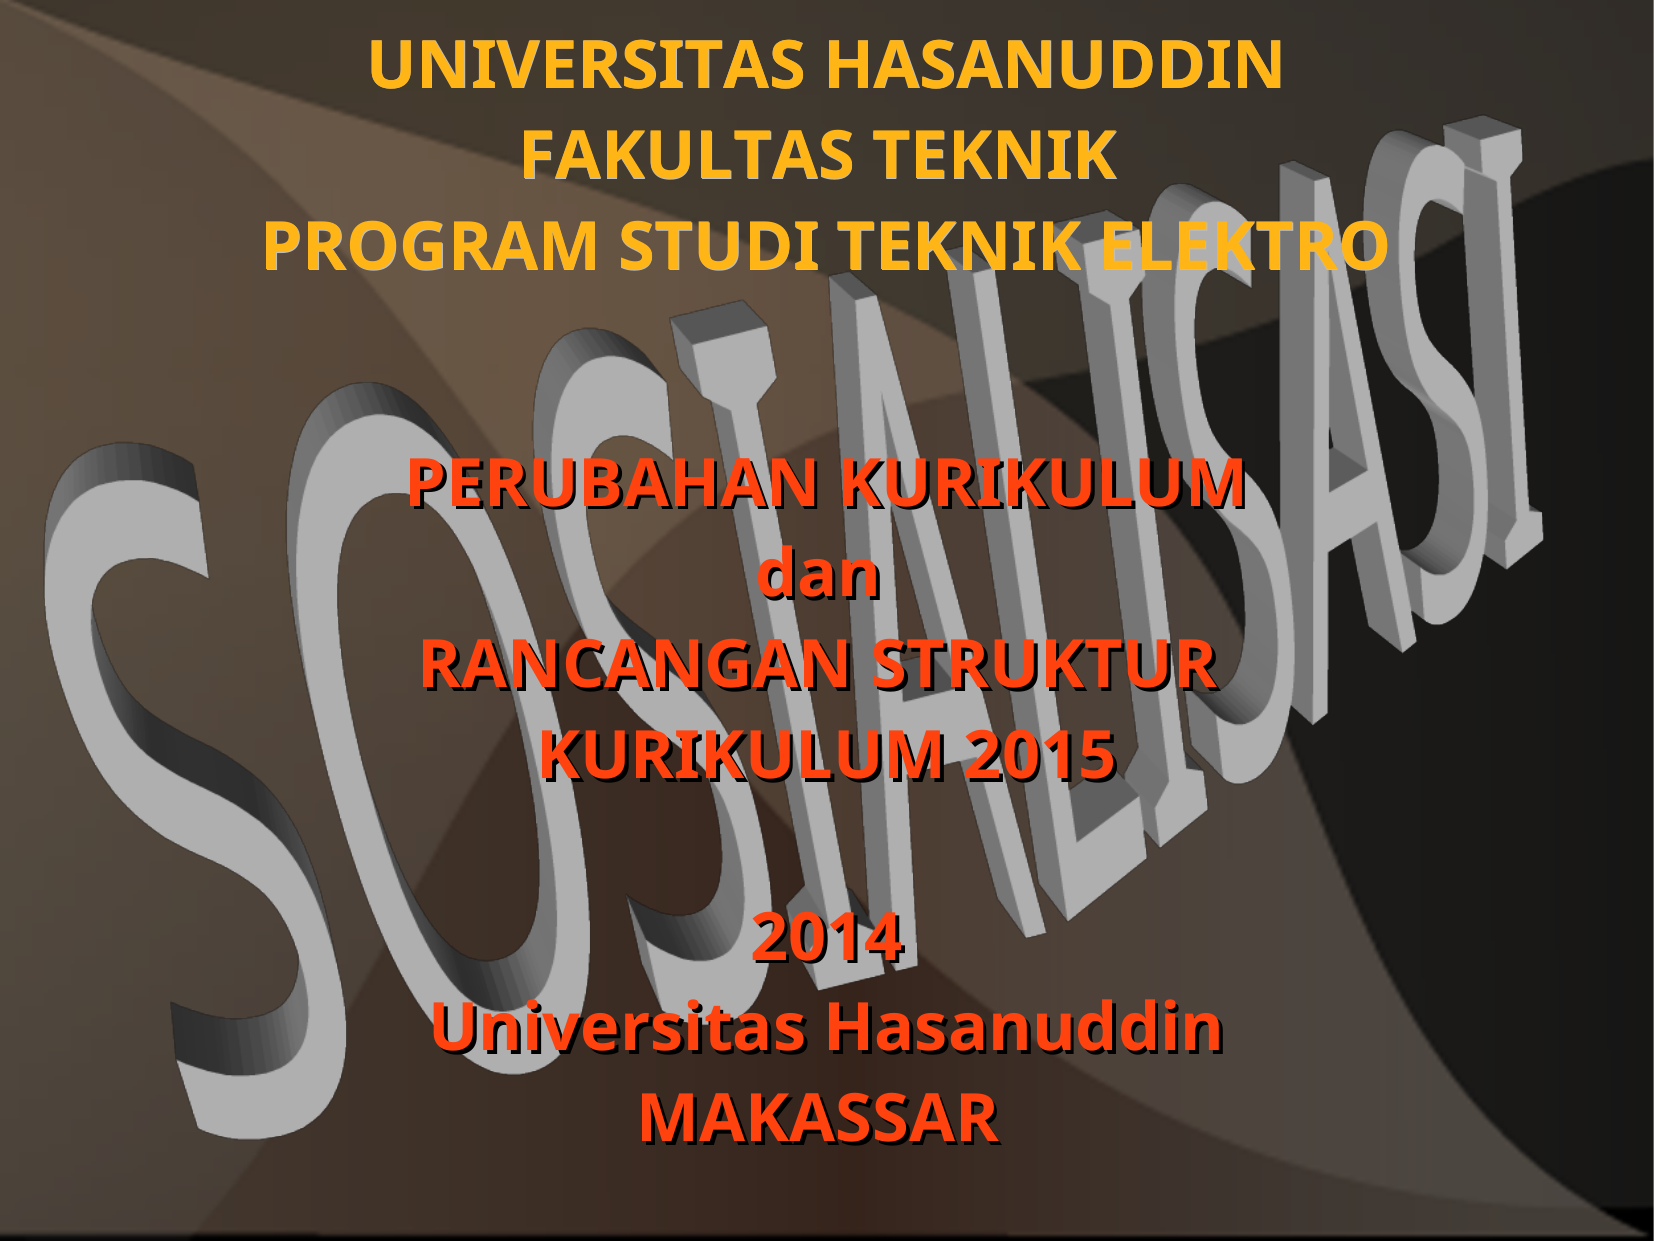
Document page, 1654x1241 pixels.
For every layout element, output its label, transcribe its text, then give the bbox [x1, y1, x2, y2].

title UNIVERSITAS HASANUDDIN FAKULTAS TEKNIK PROGRAM STUDI TEKNIK ELEKTRO [82, 40, 1571, 266]
subtitle PERUBAHAN KURIKULUM dan RANCANGAN STRUKTUR KURIKULUM 2015 2014 Universitas Hasanuddin MAKASSAR [82, 438, 1571, 1158]
picture [0, 0, 1654, 1241]
